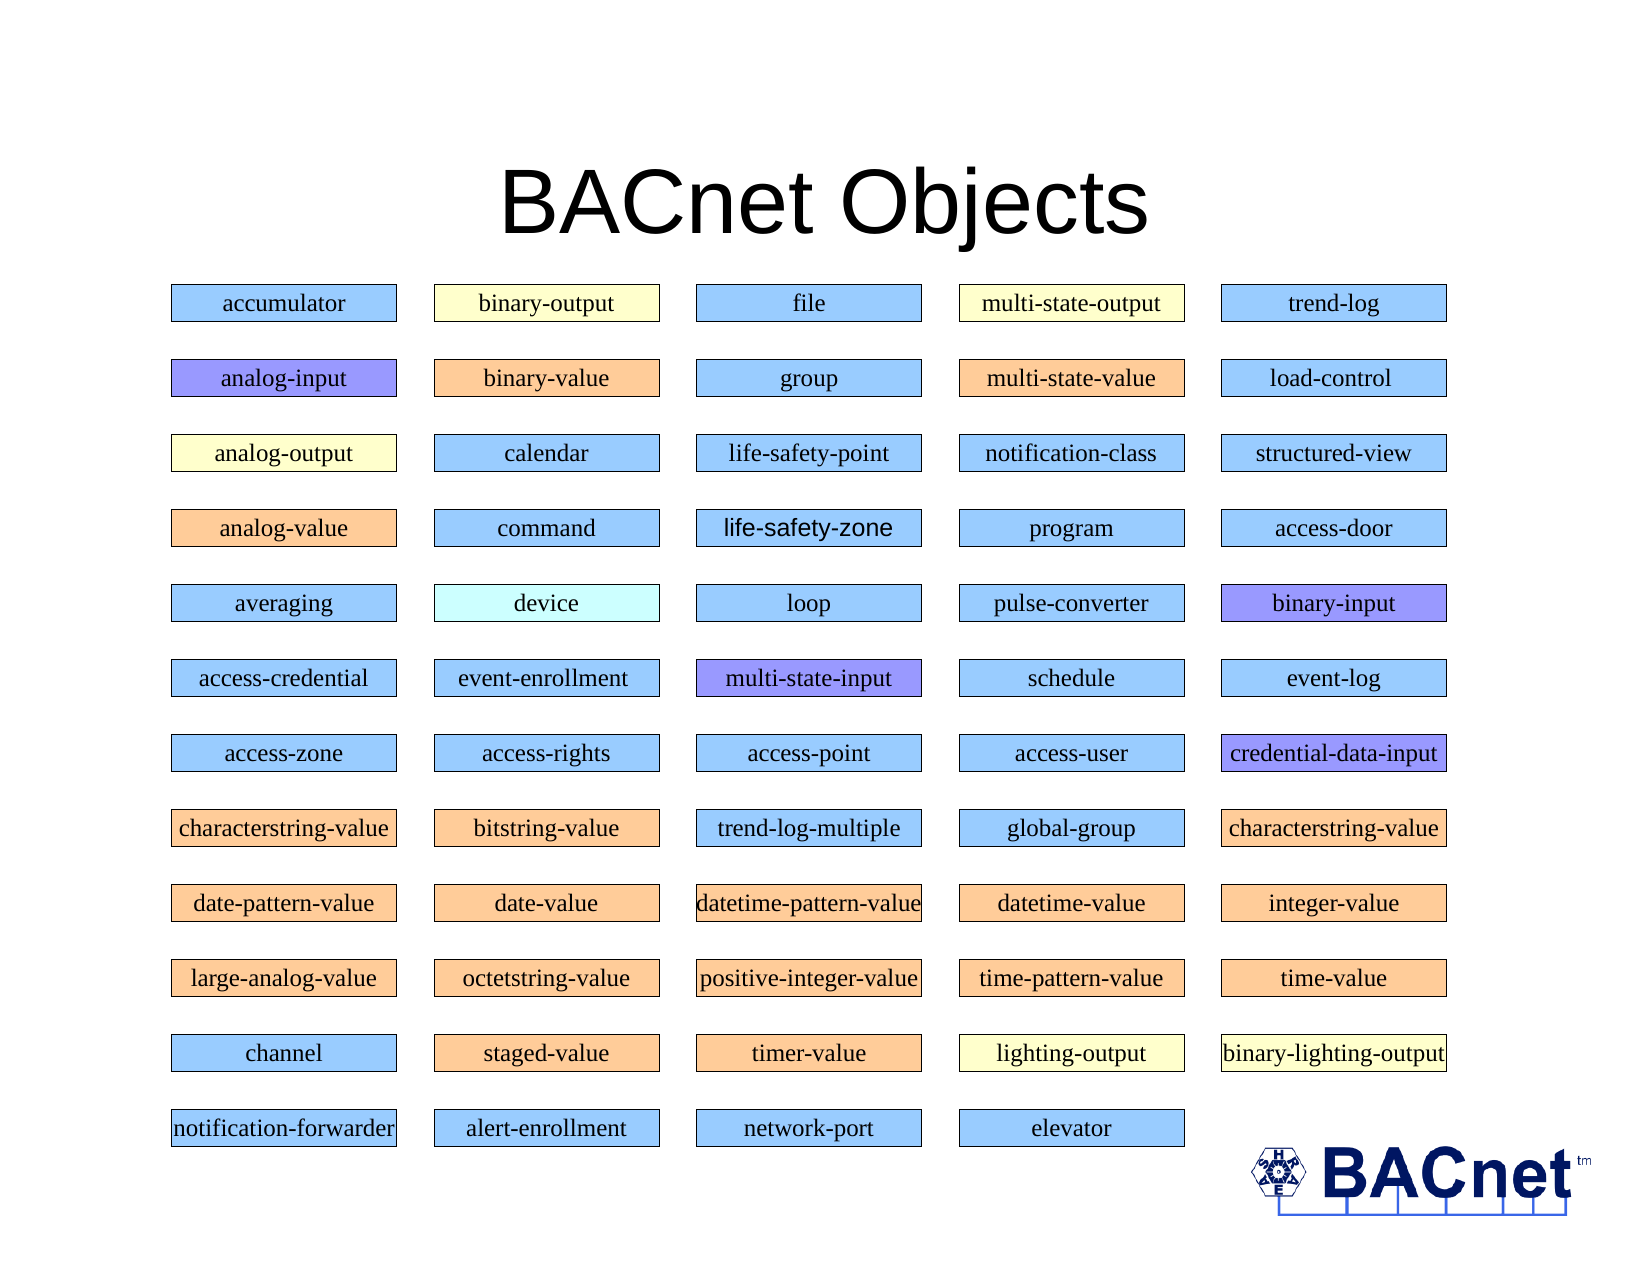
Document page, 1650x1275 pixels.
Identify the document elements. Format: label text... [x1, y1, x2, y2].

text_box integer-value [1221, 884, 1447, 922]
text_box trend-log [1221, 284, 1447, 322]
text_box elevator [959, 1109, 1185, 1147]
text_box averaging [171, 584, 397, 622]
text_box pulse-converter [959, 584, 1185, 622]
text_box large-analog-value [171, 959, 397, 997]
text_box characterstring-value [1221, 809, 1447, 847]
text_box datetime-pattern-value [696, 884, 922, 922]
text_box date-value [434, 884, 660, 922]
text_box device [434, 584, 660, 622]
text_box staged-value [434, 1034, 660, 1072]
text_box credential-data-input [1221, 734, 1447, 772]
text_box schedule [959, 659, 1185, 697]
text_box access-zone [171, 734, 397, 772]
text_box alert-enrollment [434, 1109, 660, 1147]
text_box event-log [1221, 659, 1447, 697]
text_box calendar [434, 434, 660, 472]
picture [1251, 1146, 1591, 1216]
text_box lighting-output [959, 1034, 1185, 1072]
text_box binary-lighting-output [1221, 1034, 1447, 1072]
text_box network-port [696, 1109, 922, 1147]
text_box access-credential [171, 659, 397, 697]
text_box accumulator [171, 284, 397, 322]
text_box analog-output [171, 434, 397, 472]
text_box loop [696, 584, 922, 622]
text_box characterstring-value [171, 809, 397, 847]
text_box trend-log-multiple [696, 809, 922, 847]
text_box access-door [1221, 509, 1447, 547]
text_box structured-view [1221, 434, 1447, 472]
text_box life-safety-zone [696, 509, 922, 547]
text_box load-control [1221, 359, 1447, 397]
text_box binary-value [434, 359, 660, 397]
text_box date-pattern-value [171, 884, 397, 922]
text_box group [696, 359, 922, 397]
text_box channel [171, 1034, 397, 1072]
text_box life-safety-point [696, 434, 922, 472]
text_box multi-state-output [959, 284, 1185, 322]
text_box notification-class [959, 434, 1185, 472]
text_box octetstring-value [434, 959, 660, 997]
text_box notification-forwarder [171, 1109, 397, 1147]
text_box multi-state-input [696, 659, 922, 697]
text_box positive-integer-value [696, 959, 922, 997]
text_box analog-value [171, 509, 397, 547]
text_box time-value [1221, 959, 1447, 997]
title BACnet Objects [135, 105, 1515, 299]
text_box binary-input [1221, 584, 1447, 622]
text_box binary-output [434, 284, 660, 322]
text_box time-pattern-value [959, 959, 1185, 997]
text_box multi-state-value [959, 359, 1185, 397]
text_box timer-value [696, 1034, 922, 1072]
text_box global-group [959, 809, 1185, 847]
text_box event-enrollment [434, 659, 660, 697]
text_box command [434, 509, 660, 547]
text_box program [959, 509, 1185, 547]
text_box access-user [959, 734, 1185, 772]
text_box access-rights [434, 734, 660, 772]
text_box bitstring-value [434, 809, 660, 847]
text_box analog-input [171, 359, 397, 397]
text_box access-point [696, 734, 922, 772]
text_box datetime-value [959, 884, 1185, 922]
text_box file [696, 284, 922, 322]
